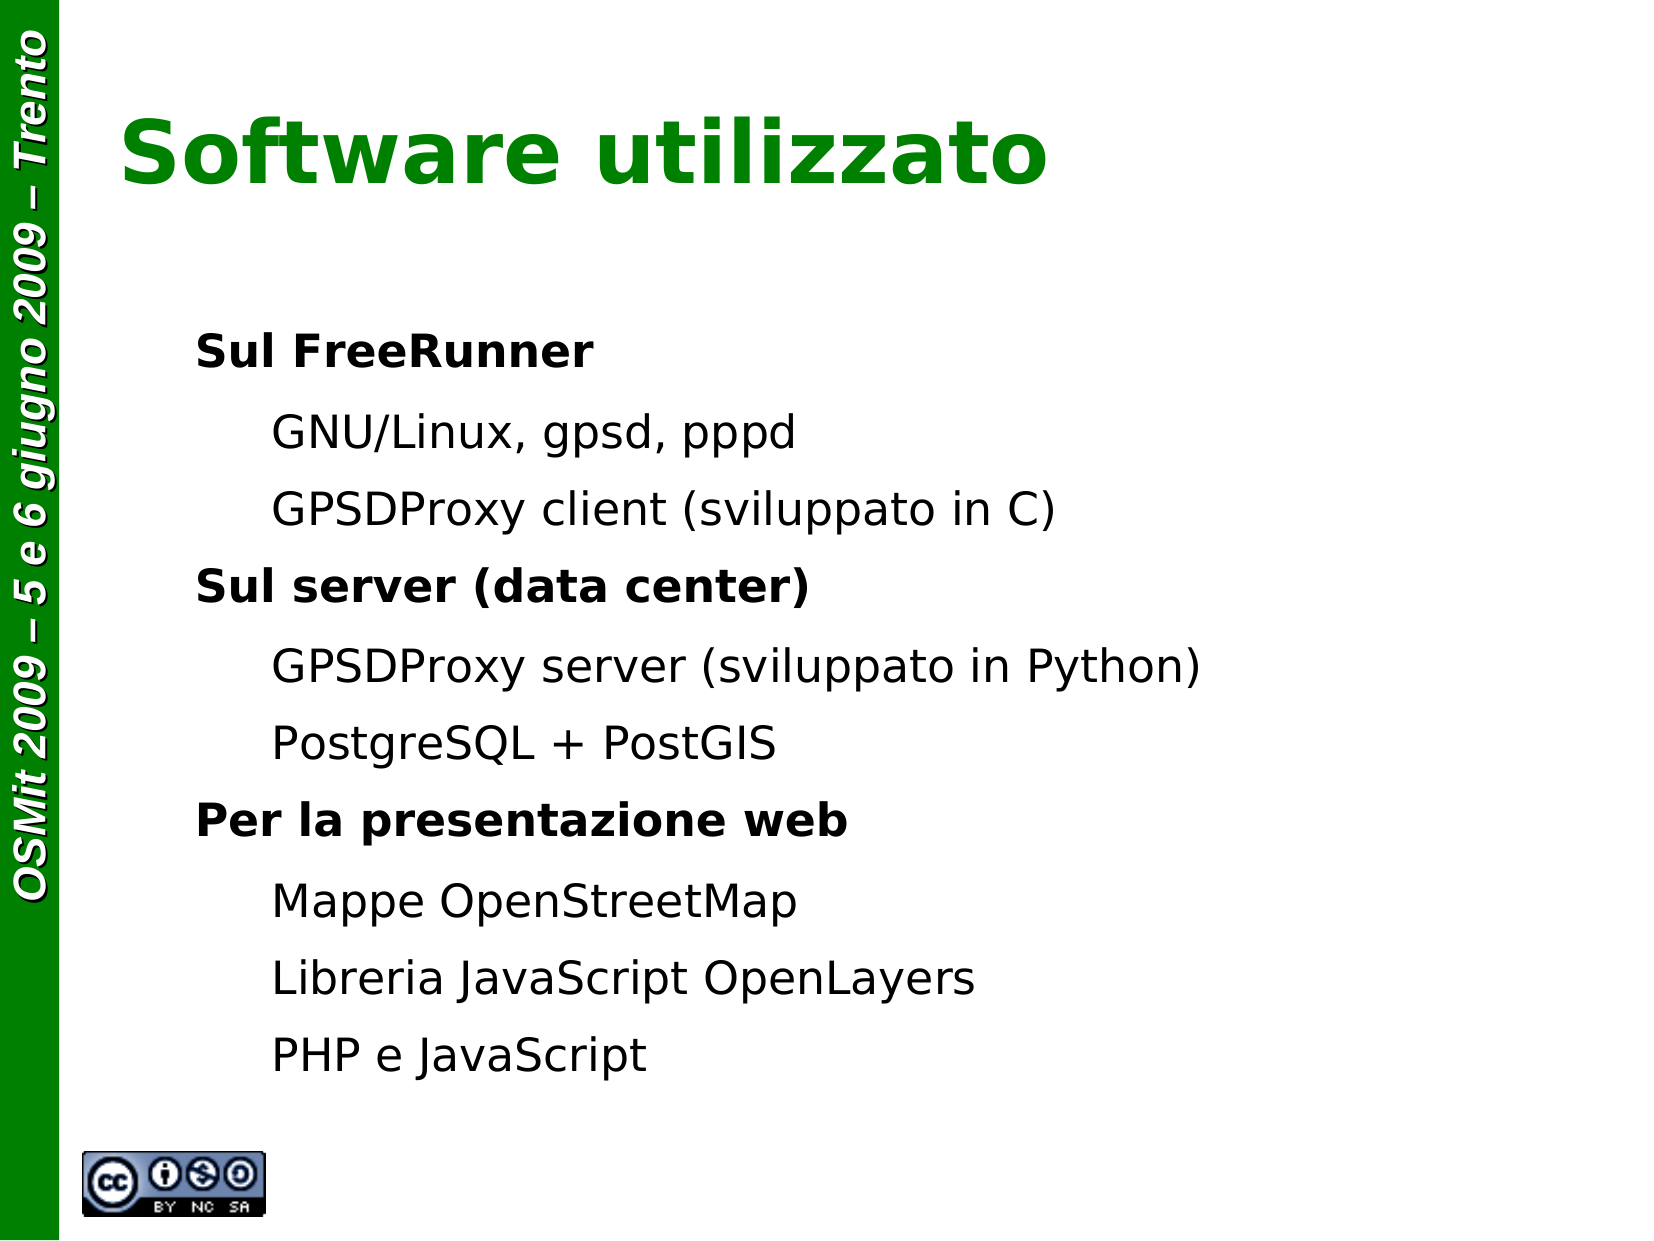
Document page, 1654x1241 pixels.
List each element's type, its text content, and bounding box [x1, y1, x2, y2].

title Software utilizzato [118, 56, 1306, 249]
picture [82, 1151, 266, 1217]
list Sul FreeRunner GNU/Linux, gpsd, pppd GPSDProxy client (sviluppato in C) Sul server (data center) GPSDProxy server (sviluppato in Python) PostgreSQL + PostGIS Per la presentazione web Mappe OpenStreetMap Libreria JavaScript OpenLayers PHP e JavaScript [177, 324, 1571, 1101]
